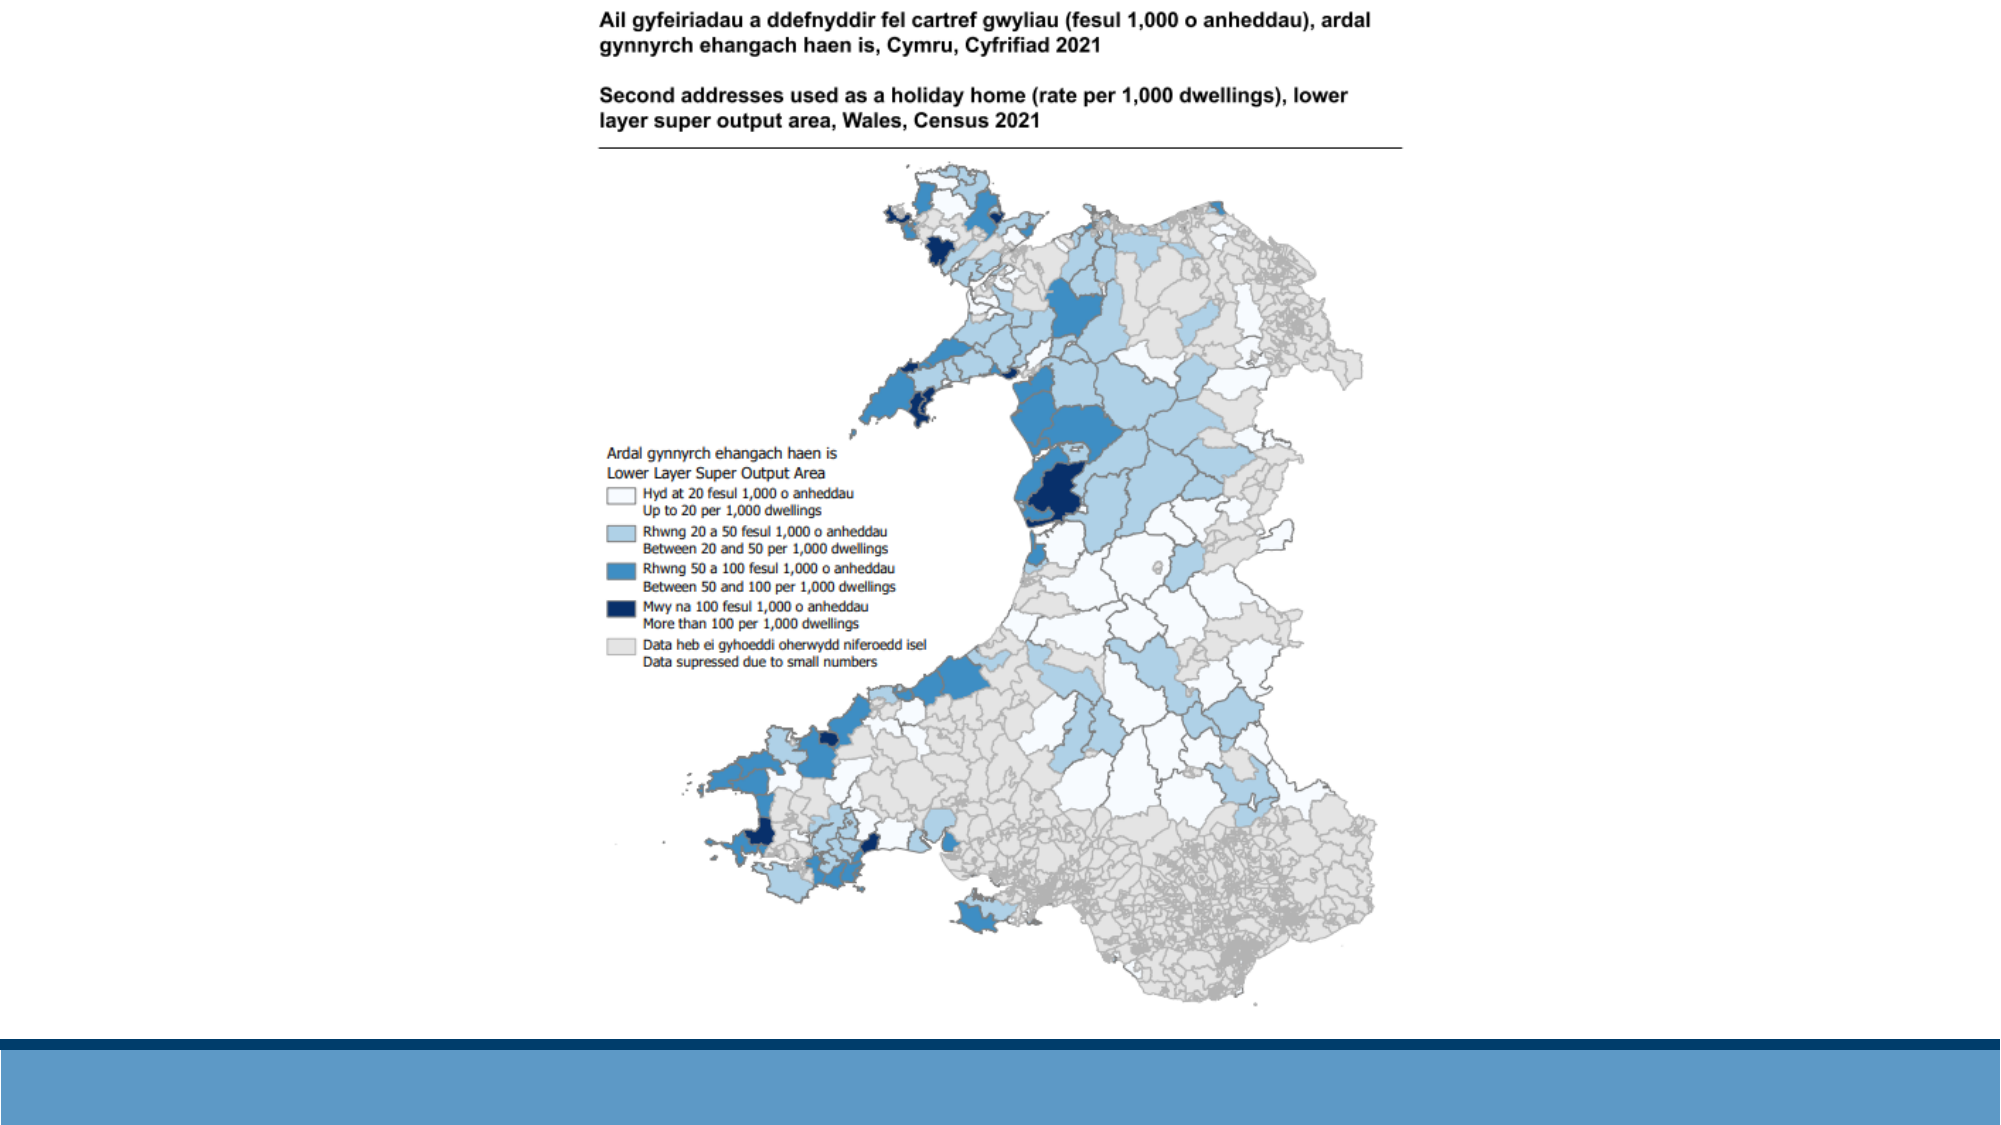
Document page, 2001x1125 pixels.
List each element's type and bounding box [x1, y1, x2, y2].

picture [588, 0, 1412, 1032]
